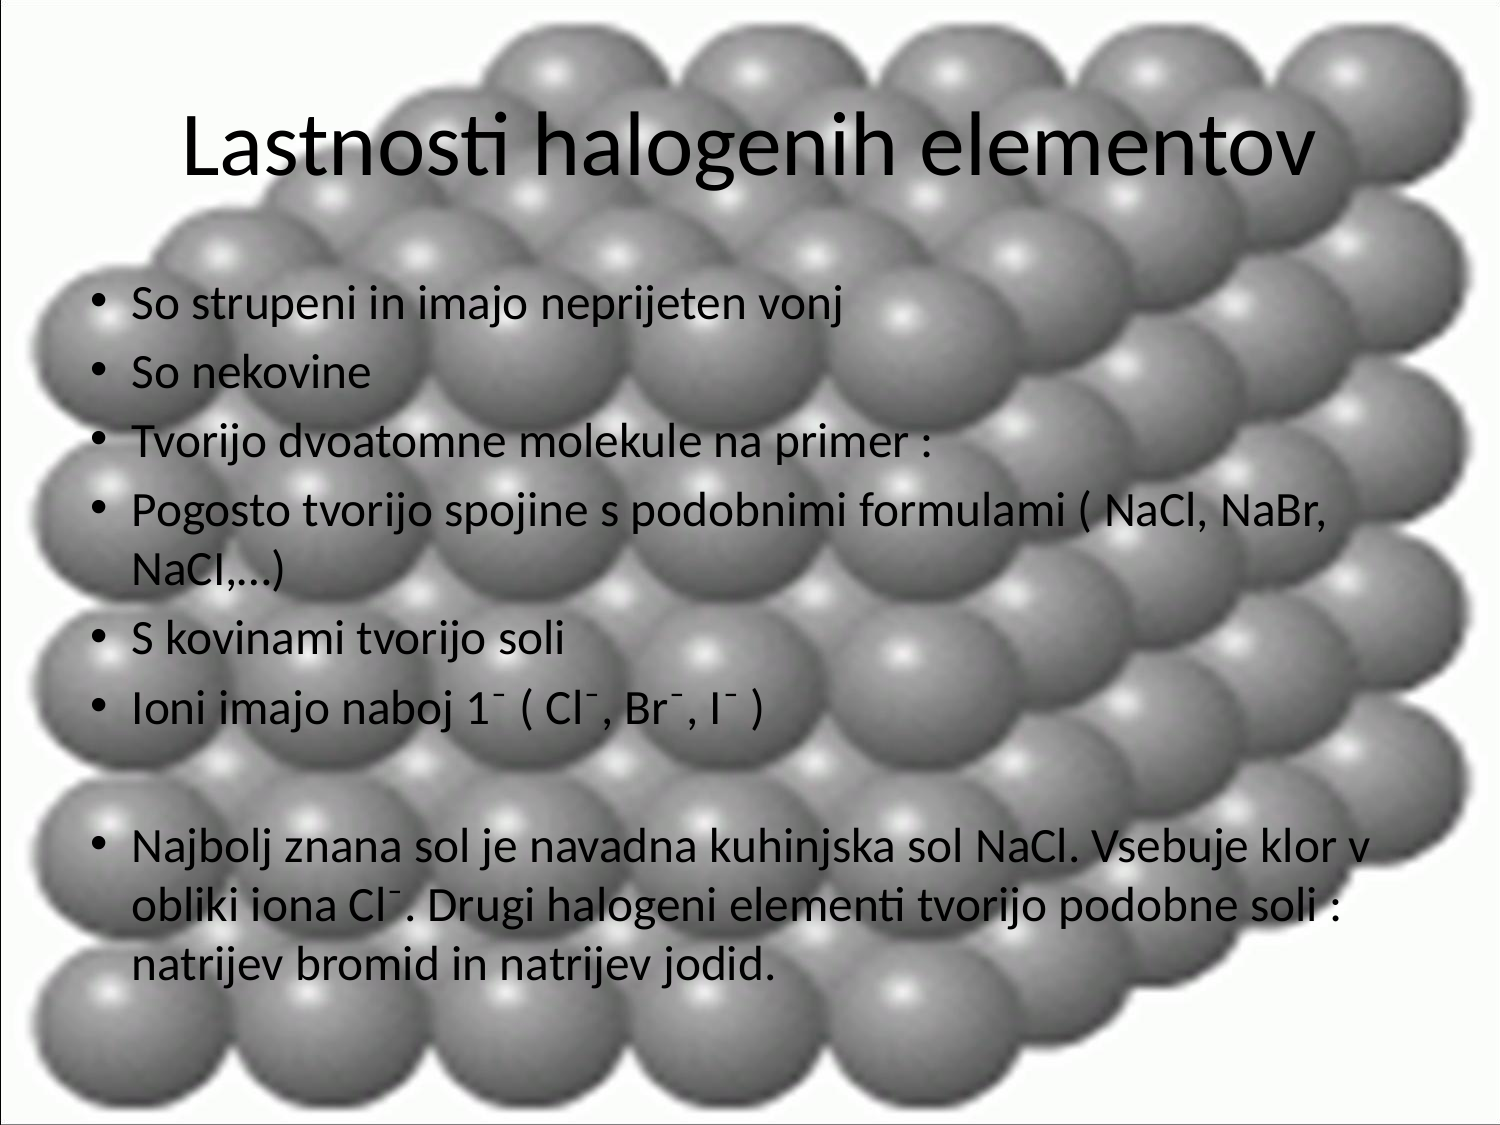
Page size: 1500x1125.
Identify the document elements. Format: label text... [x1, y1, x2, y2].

list So strupeni in imajo neprijeten vonj So nekovine Tvorijo dvoatomne molekule na primer : Pogosto tvorijo spojine s podobnimi formulami ( NaCl, NaBr, NaCI,…) S kovinami tvorijo soli Ioni imajo naboj 1⁻ ( Cl⁻, Br⁻, I⁻ ) Najbolj znana sol je navadna kuhinjska sol NaCl. Vsebuje klor v obliki iona Cl⁻. Drugi halogeni elementi tvorijo podobne soli : natrijev bromid in natrijev jodid. [75, 262, 1425, 1005]
title Lastnosti halogenih elementov [75, 45, 1425, 233]
picture [0, 0, 1500, 1125]
